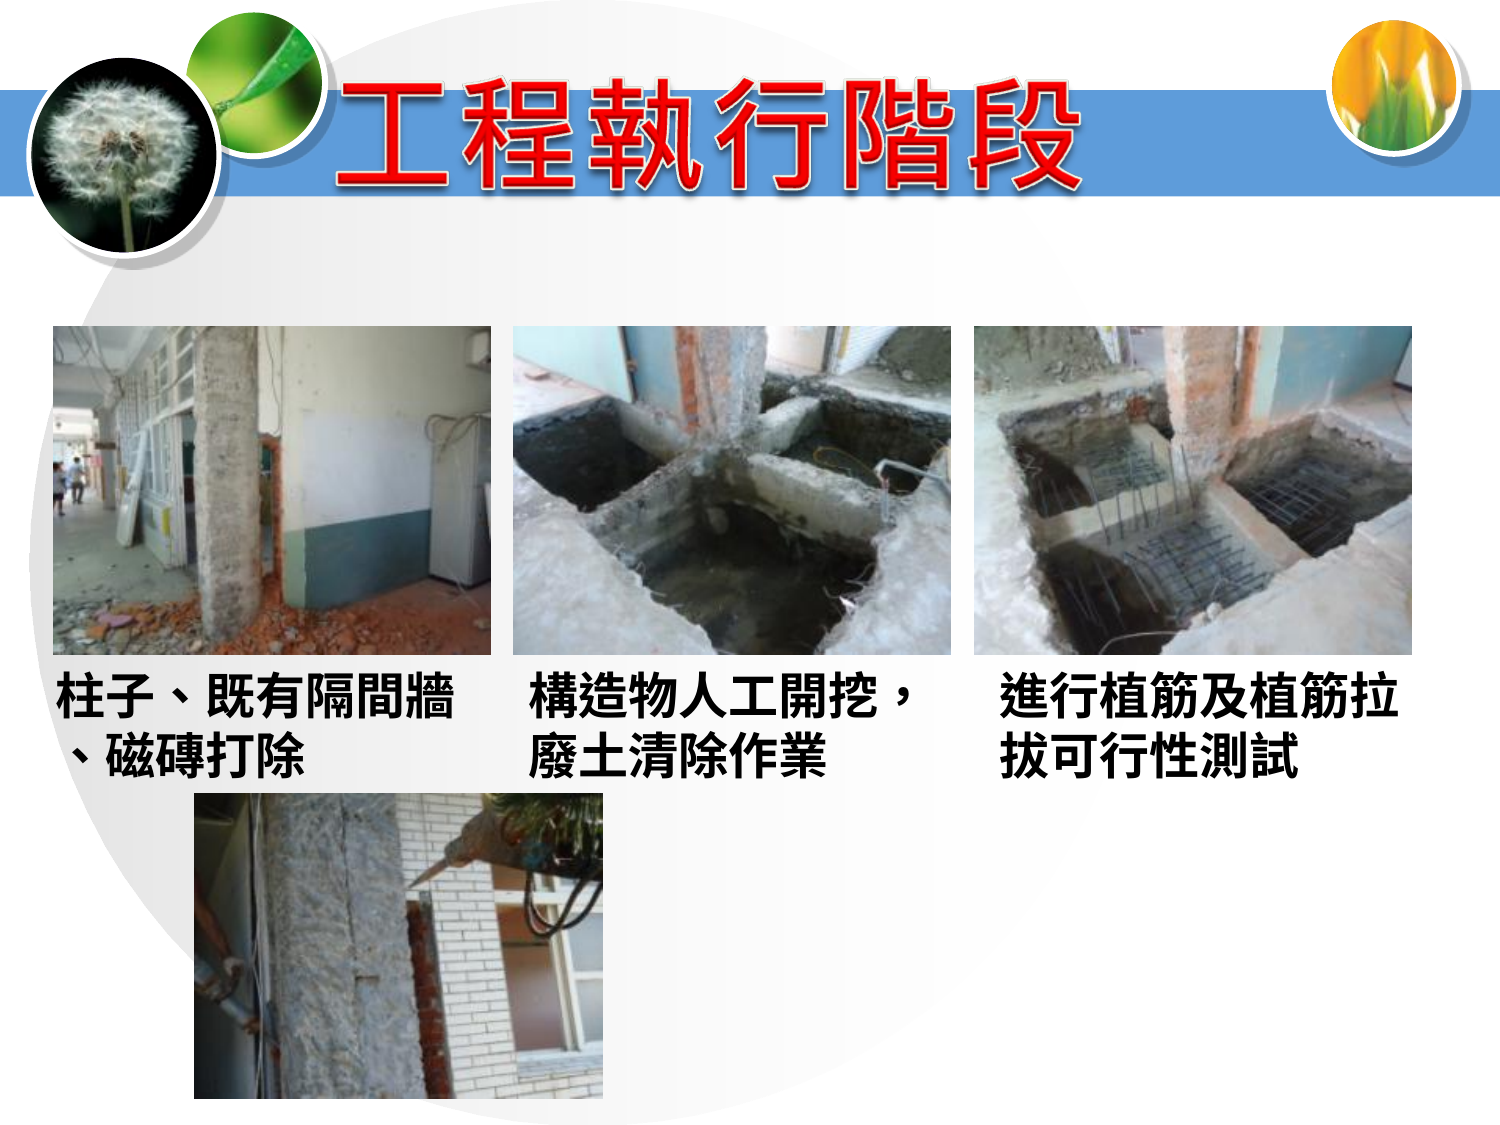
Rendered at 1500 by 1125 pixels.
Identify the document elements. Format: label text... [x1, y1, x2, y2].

text_box 柱子、既有隔間牆、磁磚打除 [41, 656, 491, 793]
text_box 構造物人工開挖，廢土清除作業 [513, 656, 951, 793]
picture [31, 57, 217, 253]
text_box 進行植筋及植筋拉拔可行性測試 [984, 656, 1436, 793]
picture [53, 12, 1412, 655]
picture [194, 793, 603, 1099]
picture [1331, 20, 1457, 151]
